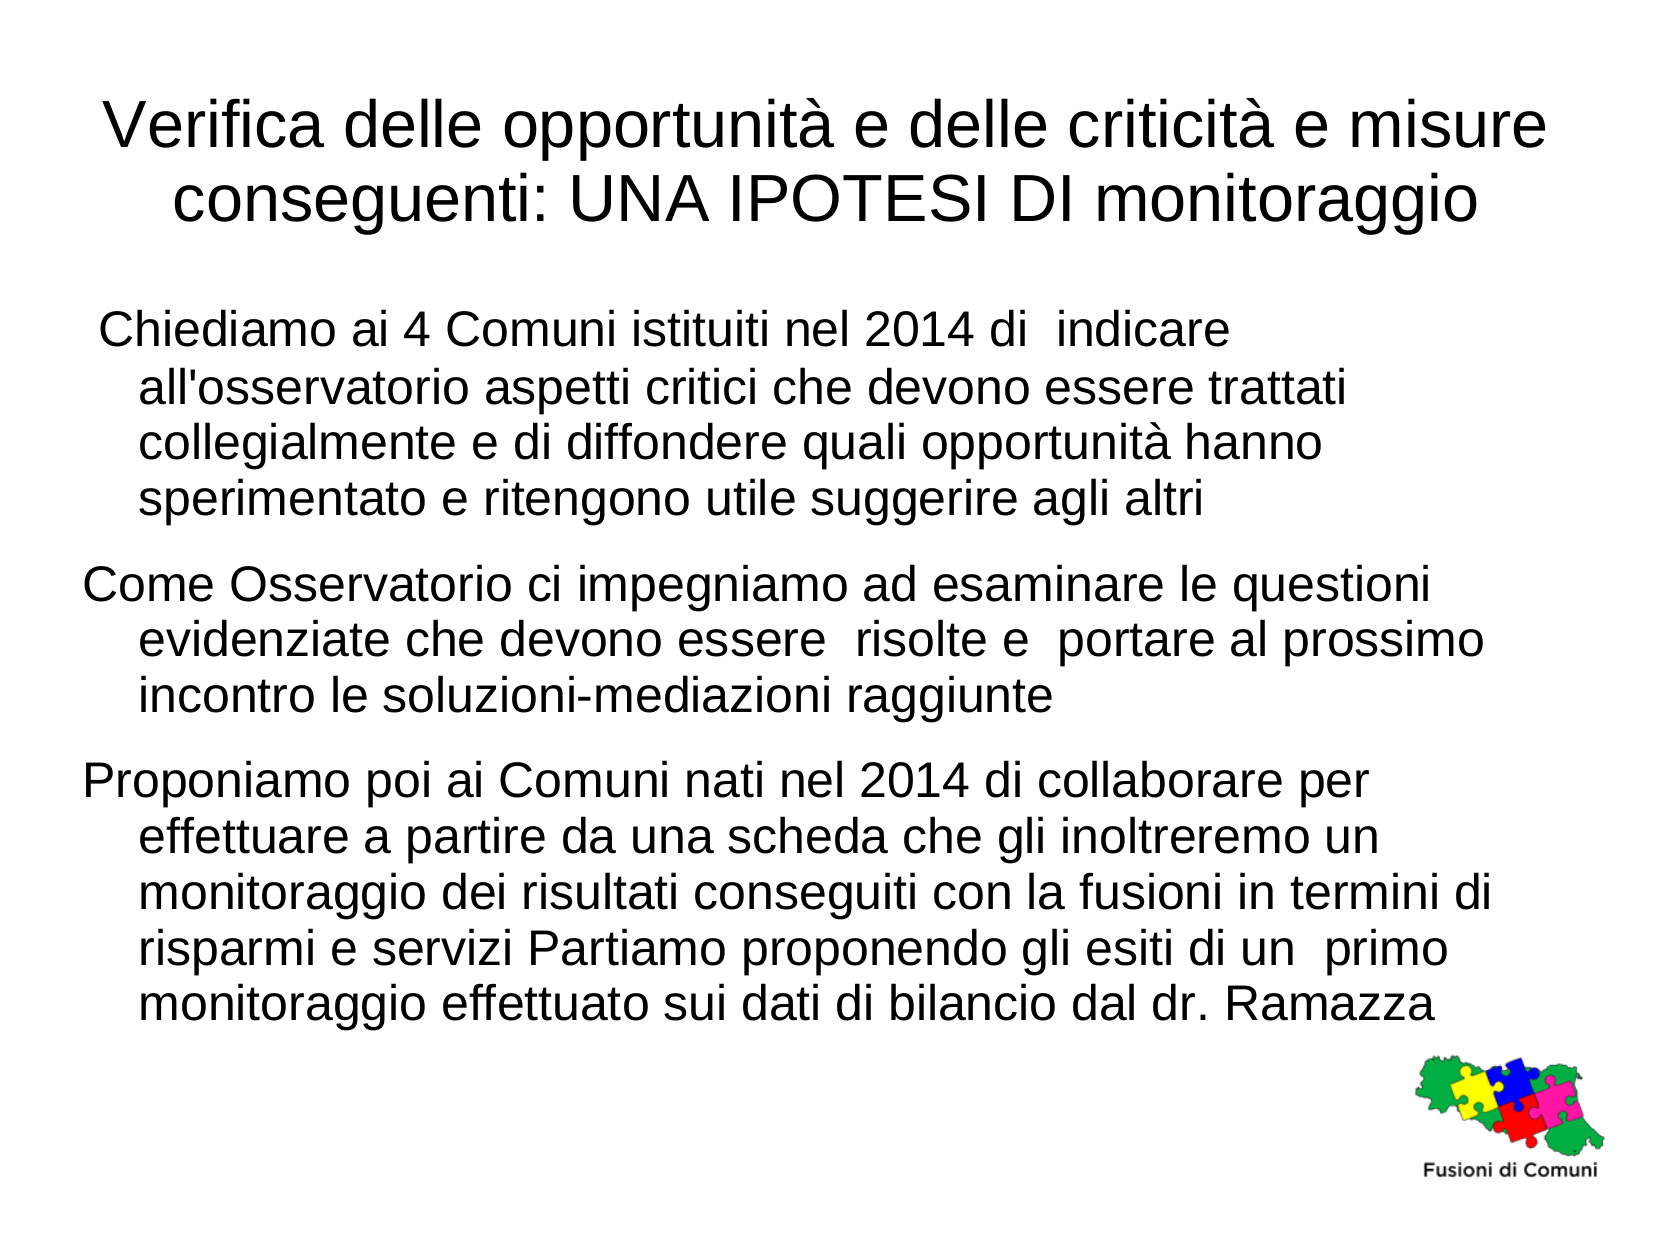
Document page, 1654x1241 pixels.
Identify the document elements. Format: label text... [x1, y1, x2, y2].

list Chiediamo ai 4 Comuni istituiti nel 2014 di indicare all'osservatorio aspetti critici che devono essere trattati collegialmente e di diffondere quali opportunità hanno sperimentato e ritengono utile suggerire agli altri Come Osservatorio ci impegniamo ad esaminare le questioni evidenziate che devono essere risolte e portare al prossimo incontro le soluzioni-mediazioni raggiunte Proponiamo poi ai Comuni nati nel 2014 di collaborare per effettuare a partire da una scheda che gli inoltreremo un monitoraggio dei risultati conseguiti con la fusioni in termini di risparmi e servizi Partiamo proponendo gli esiti di un primo monitoraggio effettuato sui dati di bilancio dal dr. Ramazza [82, 290, 1571, 1118]
title Verifica delle opportunità e delle criticità e misure conseguenti: UNA IPOTESI DI monitoraggio [82, 59, 1571, 266]
picture [1413, 1052, 1607, 1182]
